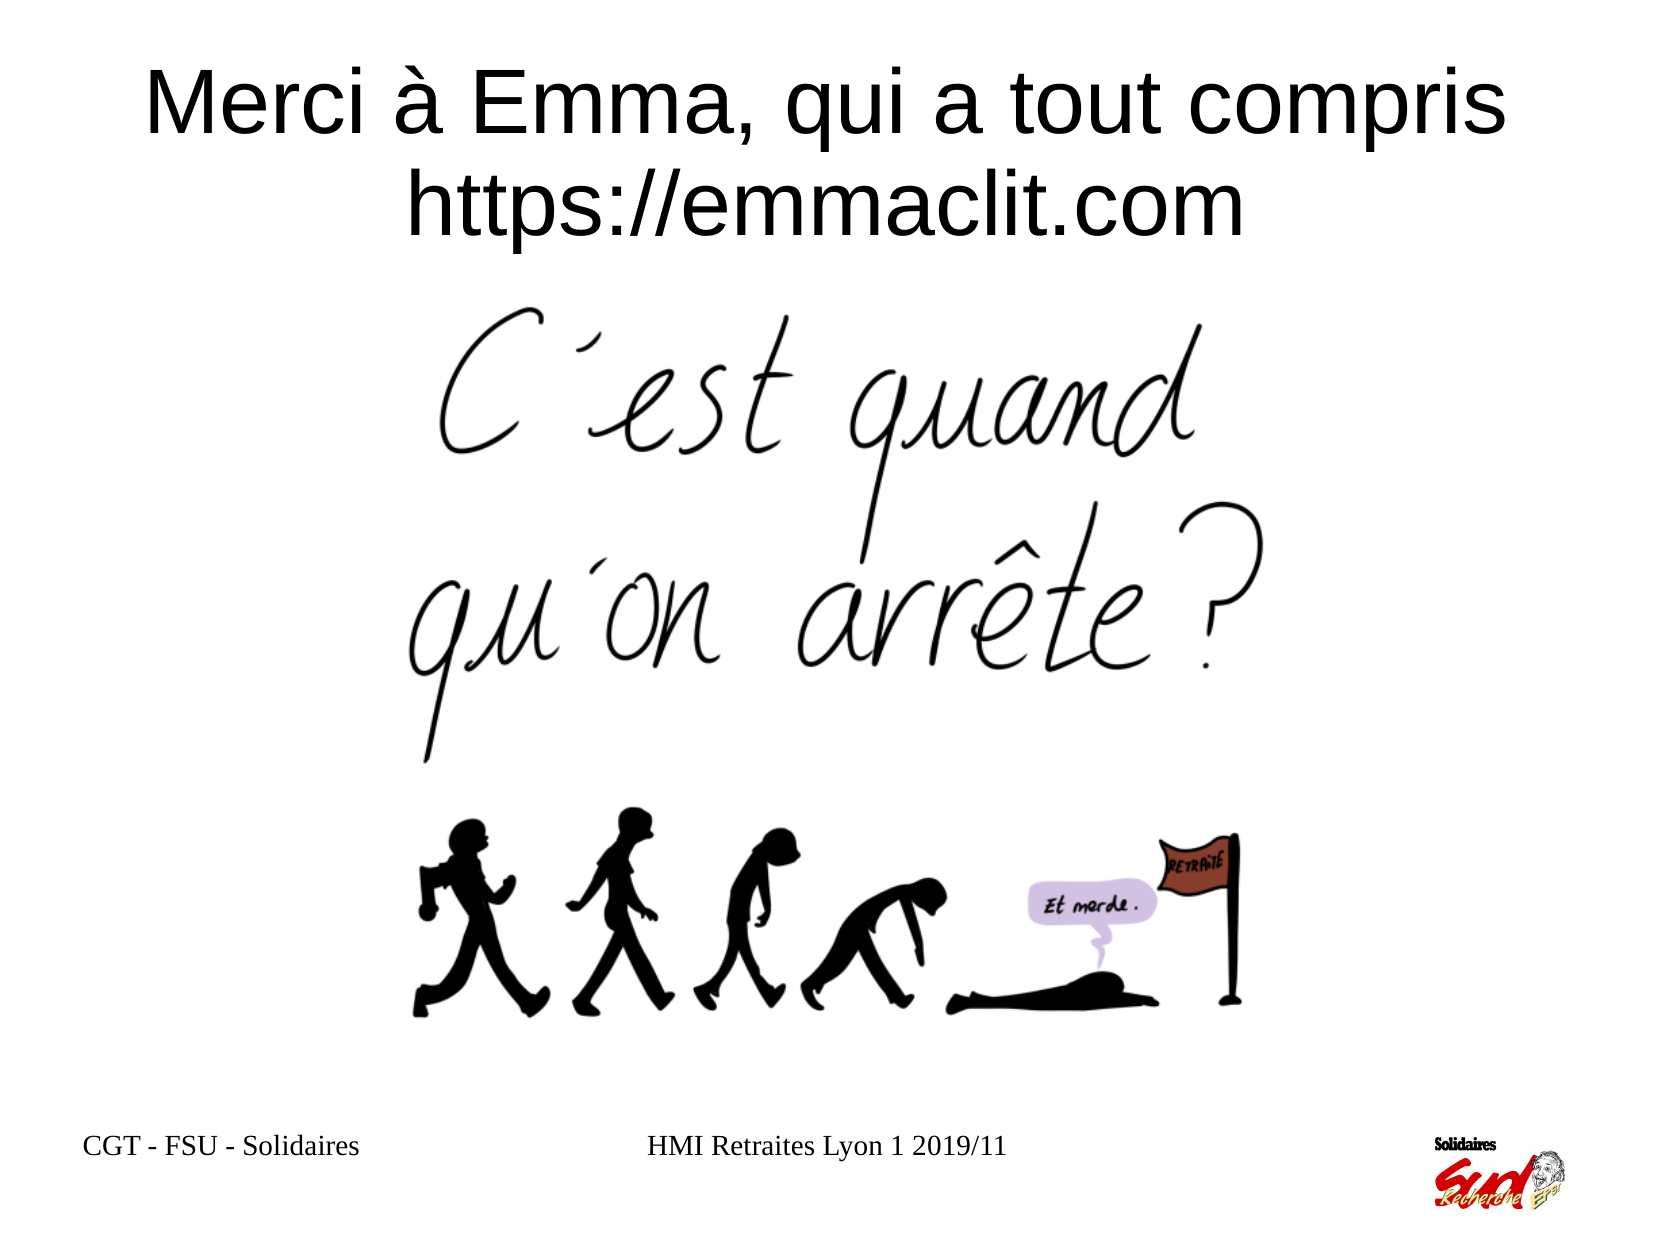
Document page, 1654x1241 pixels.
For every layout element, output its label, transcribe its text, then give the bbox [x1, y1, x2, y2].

picture [1435, 1137, 1565, 1210]
picture [383, 257, 1270, 1124]
title Merci à Emma, qui a tout compris https://emmaclit.com [82, 49, 1571, 257]
